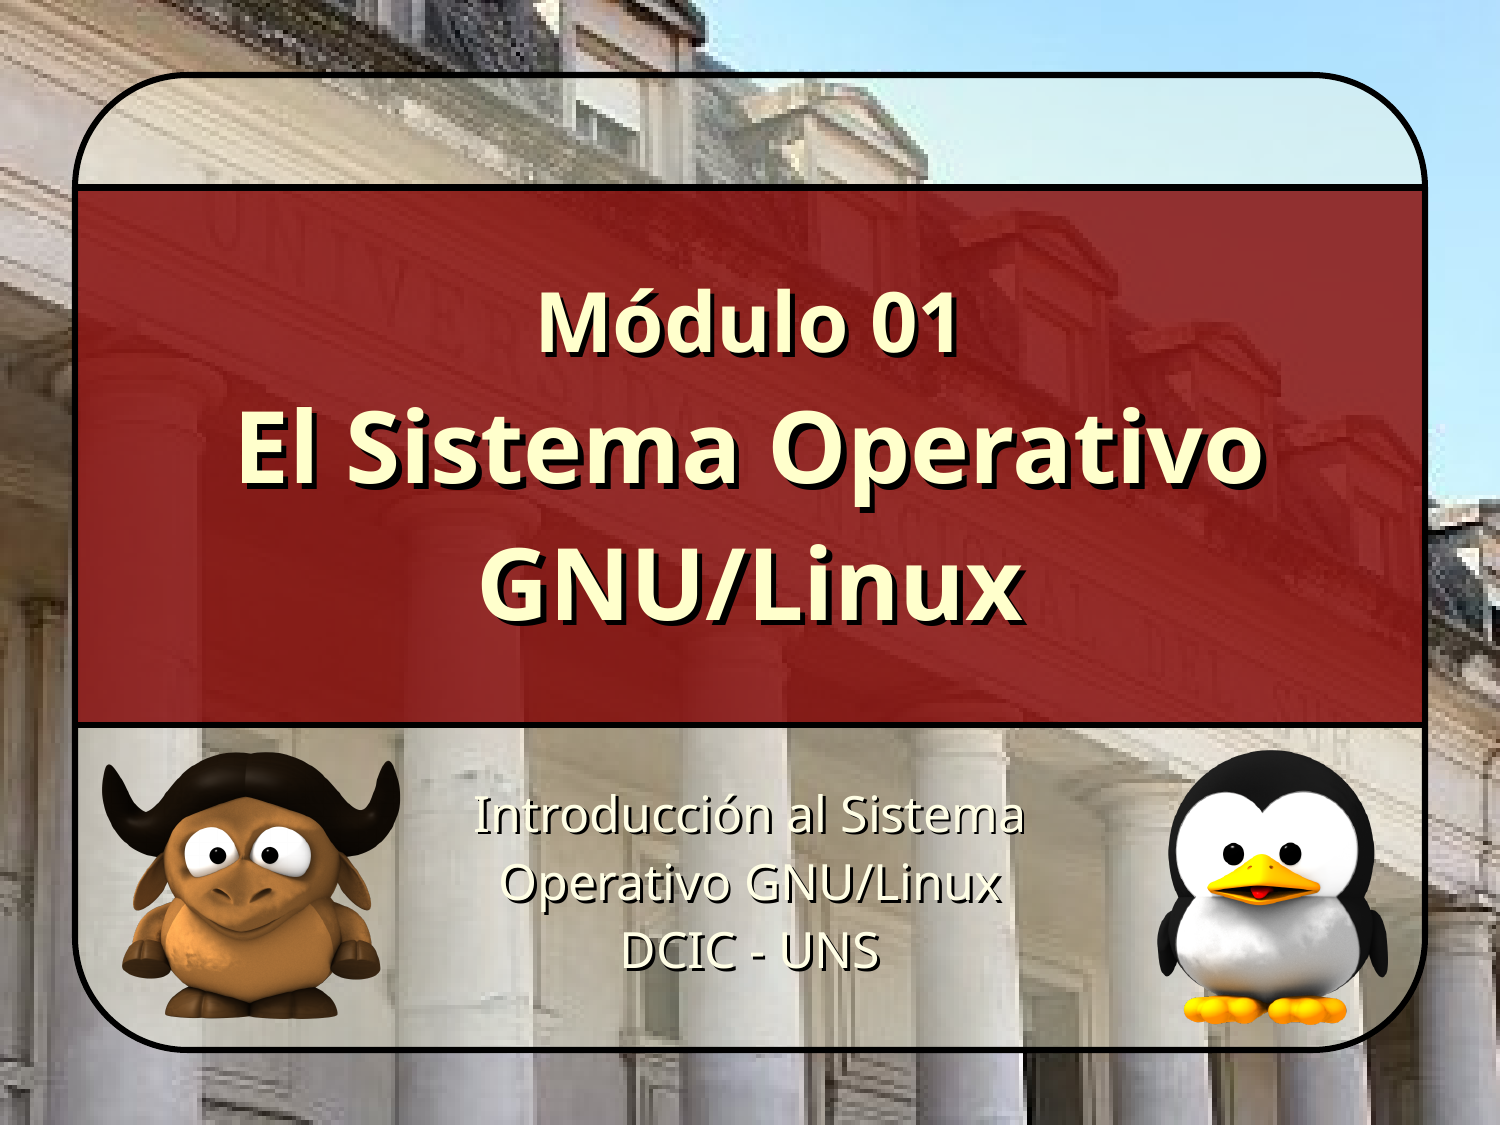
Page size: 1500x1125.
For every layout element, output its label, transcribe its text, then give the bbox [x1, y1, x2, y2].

title Módulo 01 El Sistema Operativo GNU/Linux [128, 187, 1372, 726]
picture [0, 0, 1500, 1125]
